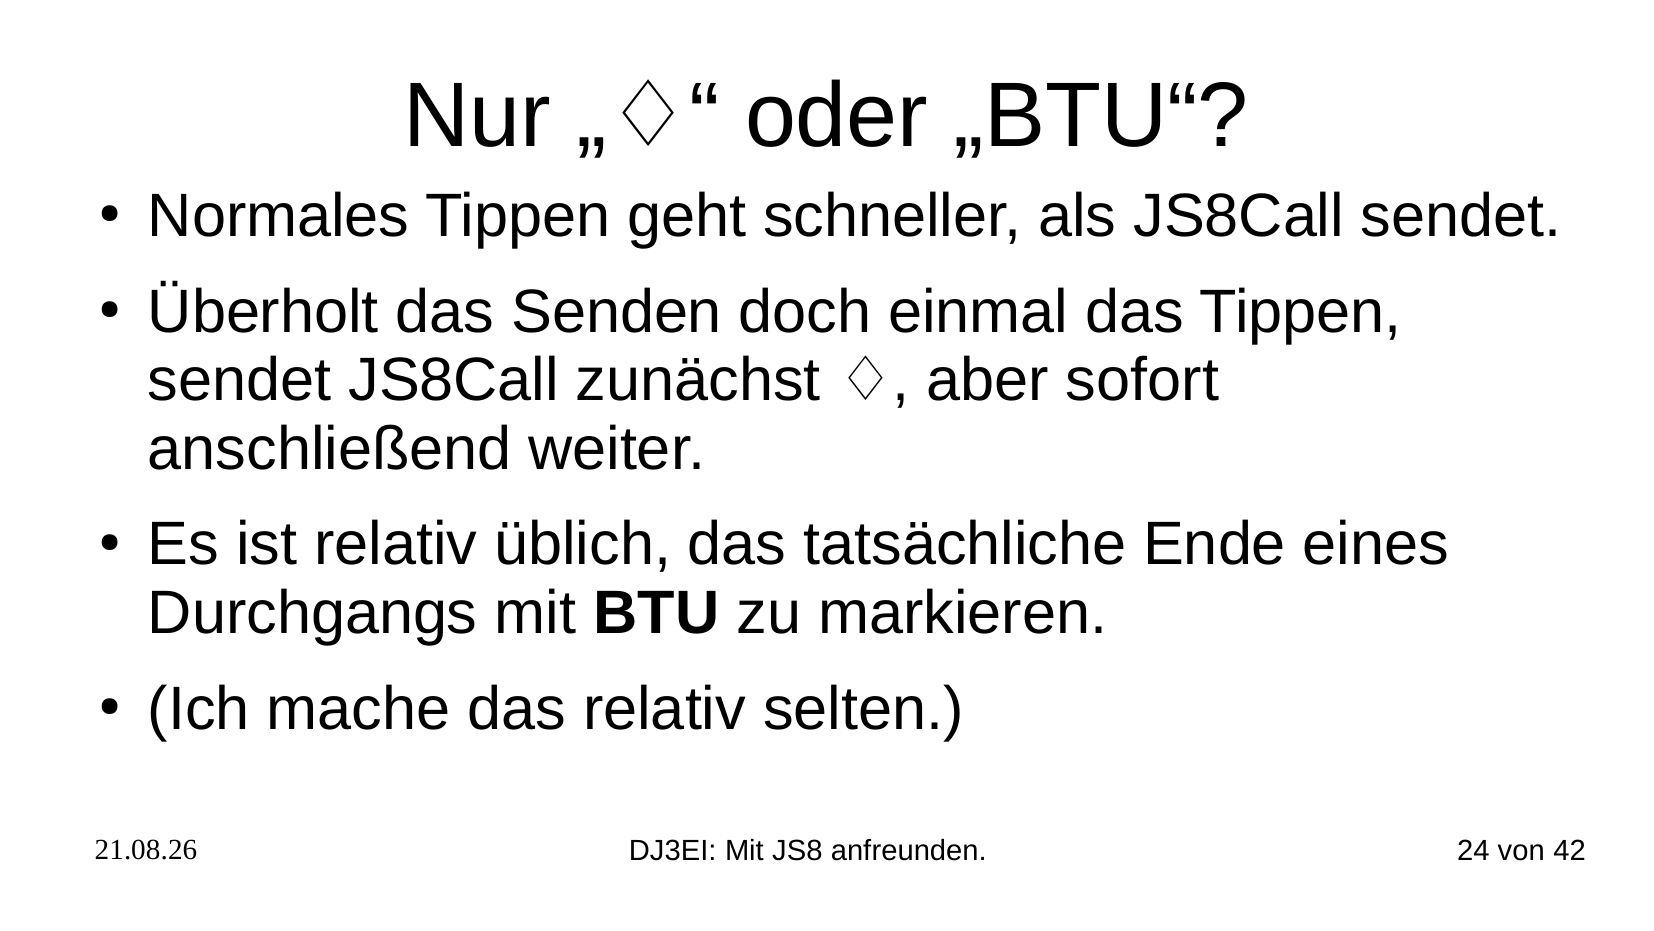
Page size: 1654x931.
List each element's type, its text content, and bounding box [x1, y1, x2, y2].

list Normales Tippen geht schneller, als JS8Call sendet. Überholt das Senden doch einmal das Tippen, sendet JS8Call zunächst ♢, aber sofort anschließend weiter. Es ist relativ üblich, das tatsächliche Ende eines Durchgangs mit BTU zu markieren. (Ich mache das relativ selten.) [82, 181, 1571, 804]
title Nur „♢“ oder „BTU“? [82, 37, 1571, 181]
